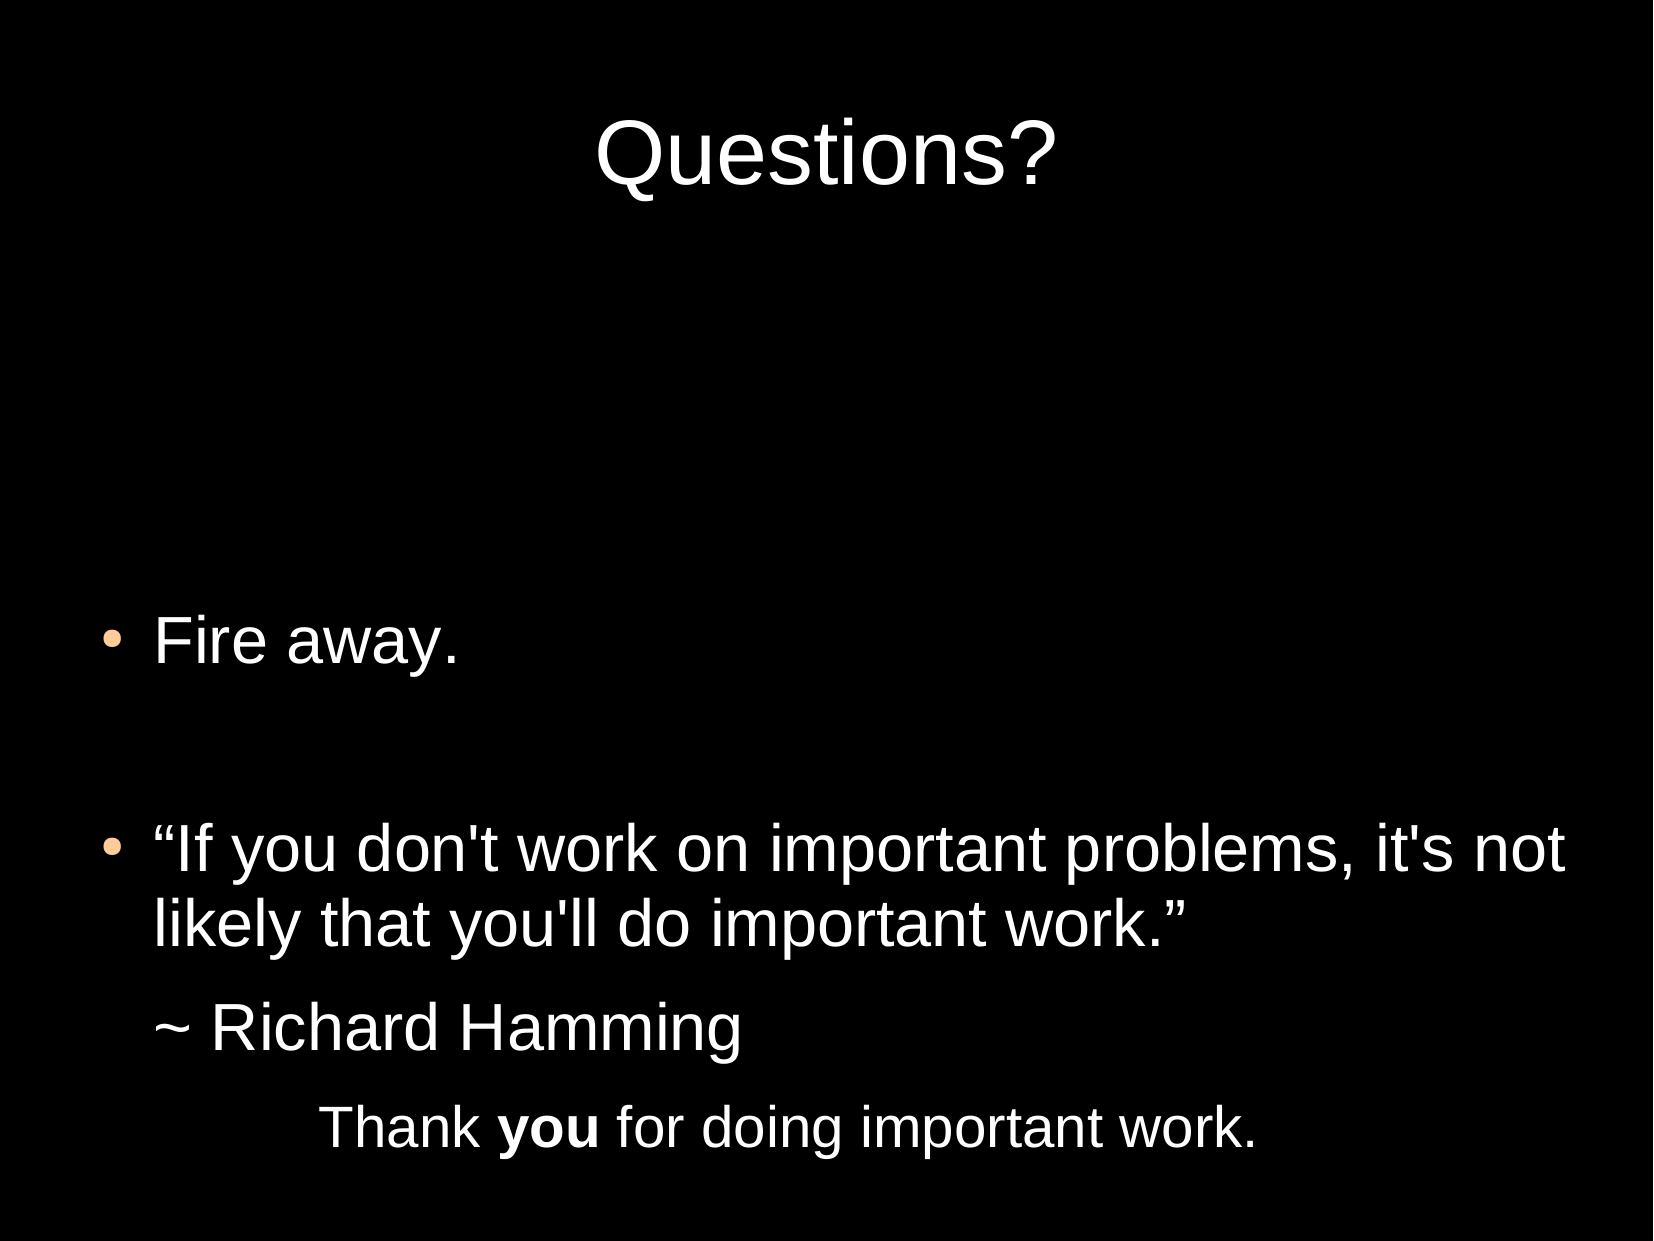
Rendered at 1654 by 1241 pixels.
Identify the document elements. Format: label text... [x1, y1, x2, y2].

list Fire away. “If you don't work on important problems, it's not likely that you'll do important work.” ~ Richard Hamming Thank you for doing important work. [82, 290, 1571, 1160]
title Questions? [82, 56, 1571, 250]
